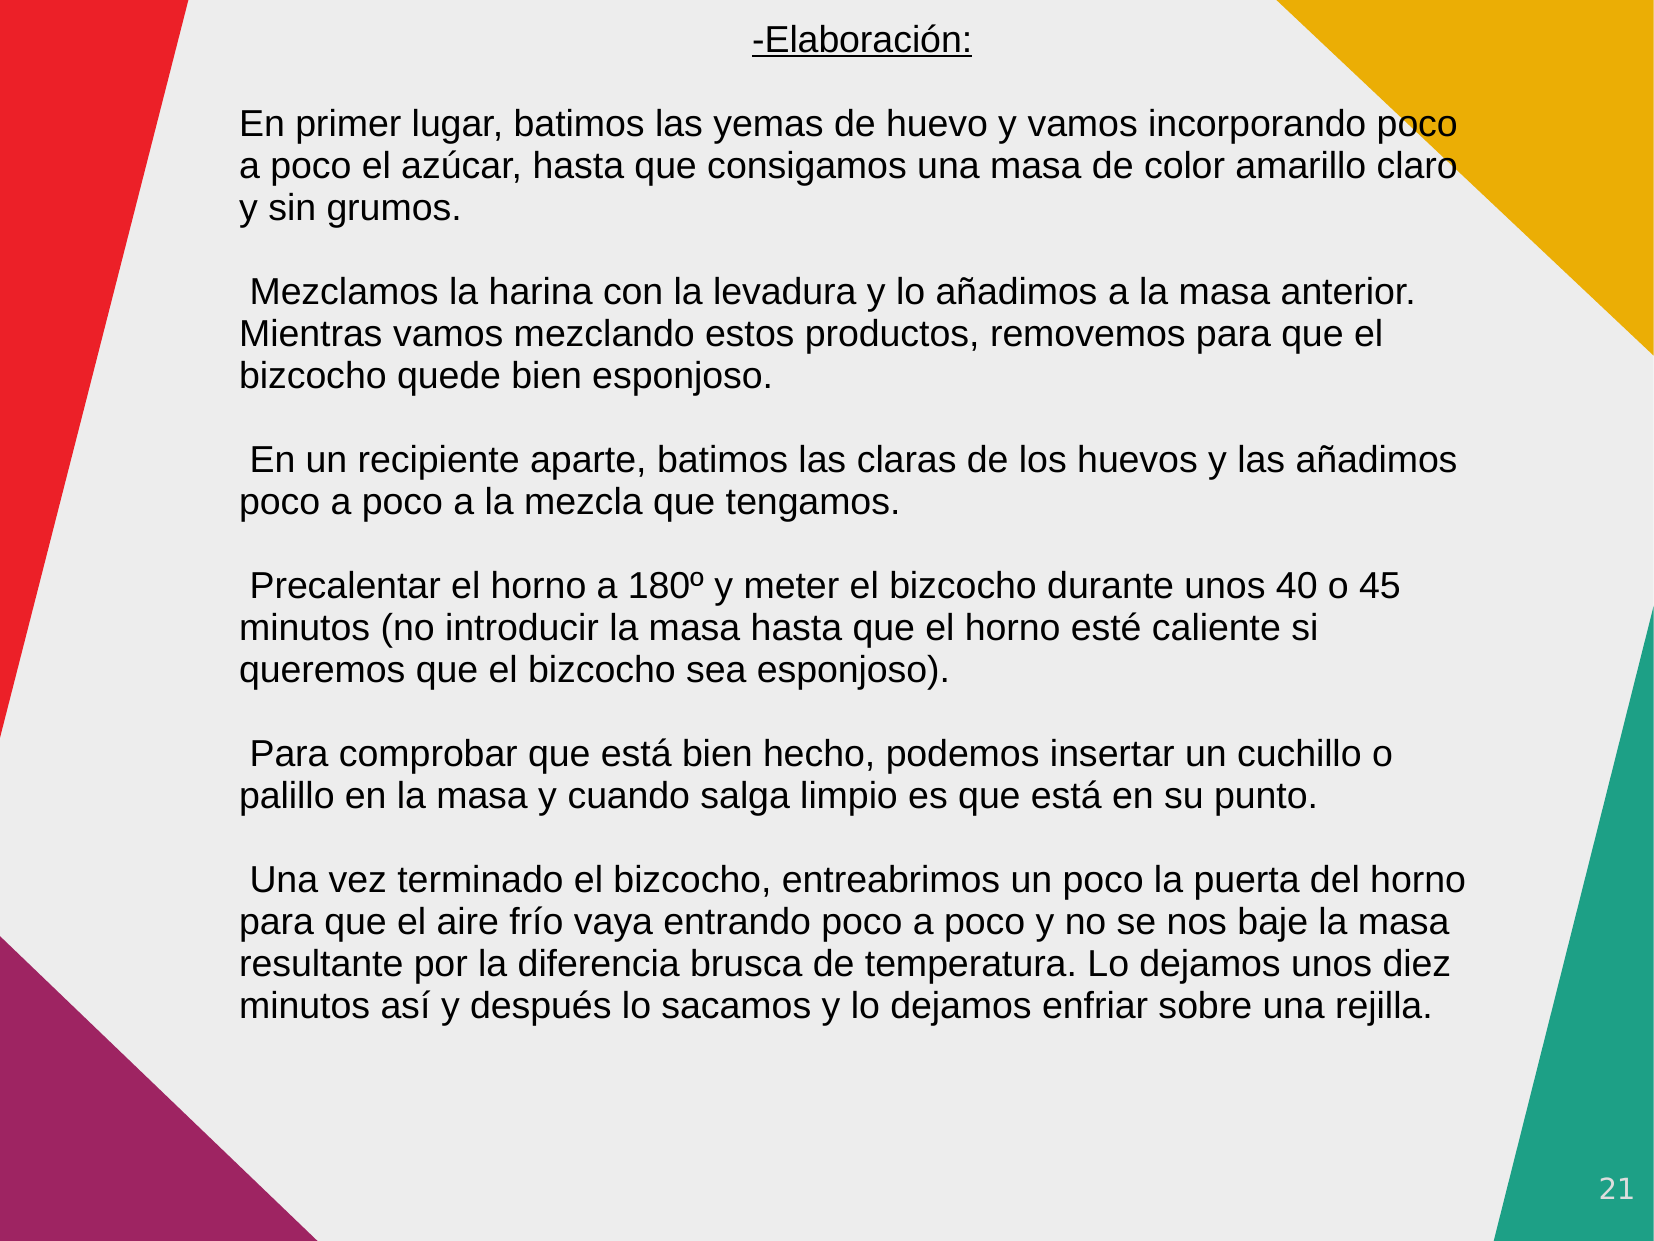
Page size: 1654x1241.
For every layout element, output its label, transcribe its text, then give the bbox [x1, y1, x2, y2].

text_box -Elaboración: En primer lugar, batimos las yemas de huevo y vamos incorporando poco a poco el azúcar, hasta que consigamos una masa de color amarillo claro y sin grumos. Mezclamos la harina con la levadura y lo añadimos a la masa anterior. Mientras vamos mezclando estos productos, removemos para que el bizcocho quede bien esponjoso. En un recipiente aparte, batimos las claras de los huevos y las añadimos poco a poco a la mezcla que tengamos. Precalentar el horno a 180º y meter el bizcocho durante unos 40 o 45 minutos (no introducir la masa hasta que el horno esté caliente si queremos que el bizcocho sea esponjoso). Para comprobar que está bien hecho, podemos insertar un cuchillo o palillo en la masa y cuando salga limpio es que está en su punto. Una vez terminado el bizcocho, entreabrimos un poco la puerta del horno para que el aire frío vaya entrando poco a poco y no se nos baje la masa resultante por la diferencia brusca de temperatura. Lo dejamos unos diez minutos así y después lo sacamos y lo dejamos enfriar sobre una rejilla. [224, 11, 1501, 1158]
